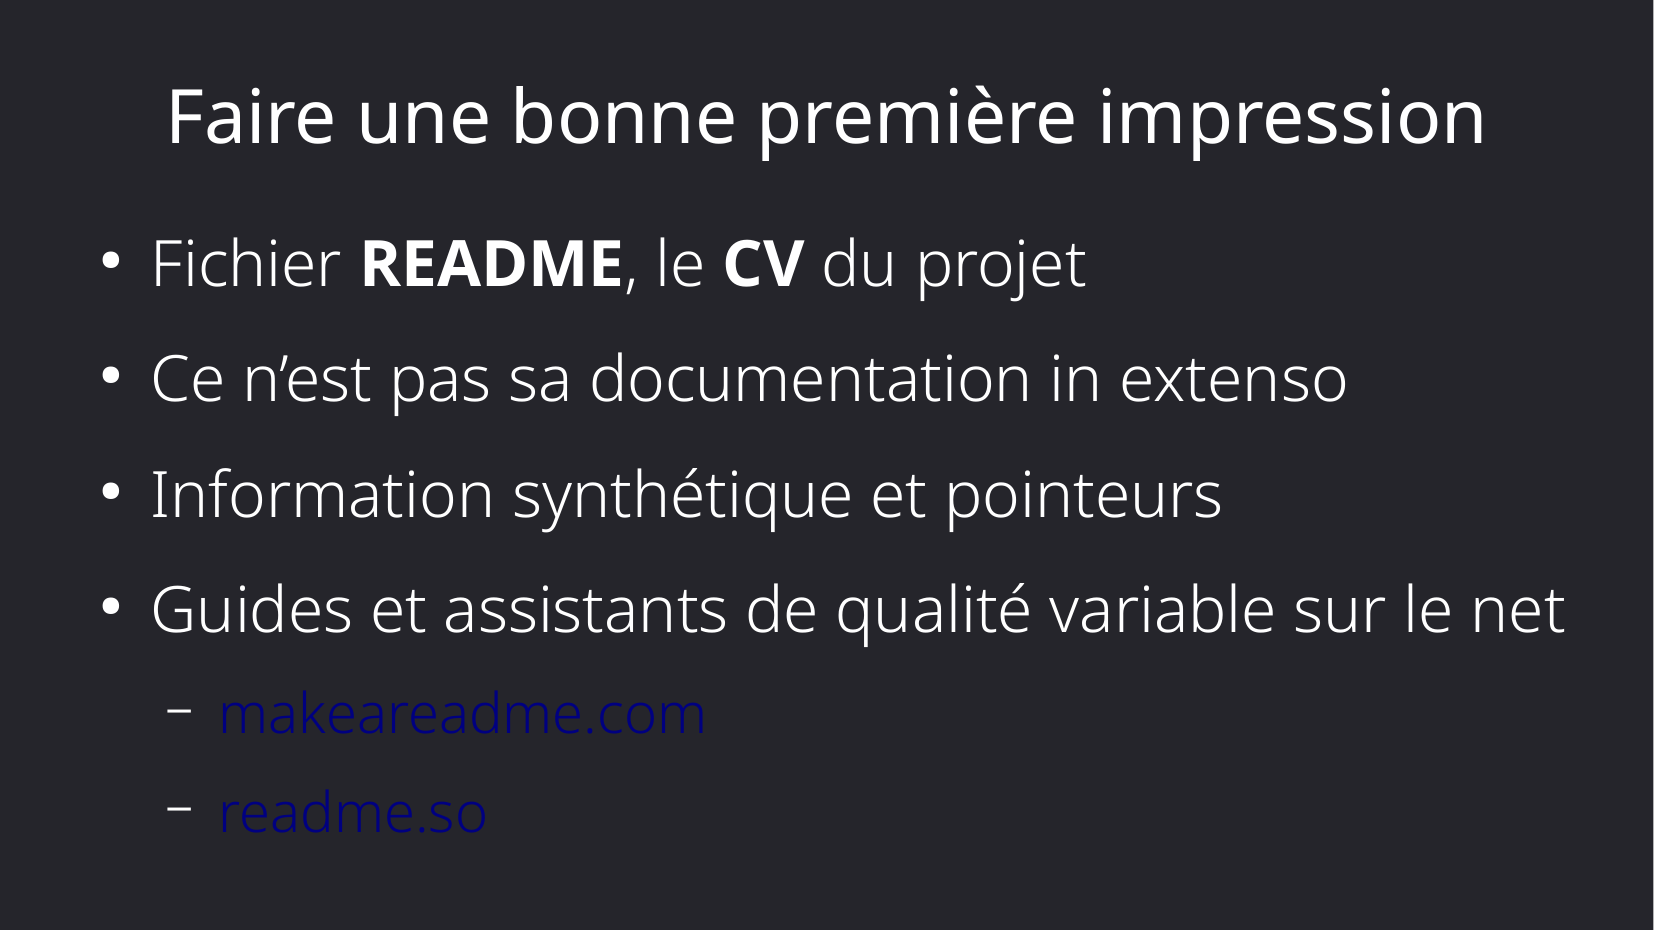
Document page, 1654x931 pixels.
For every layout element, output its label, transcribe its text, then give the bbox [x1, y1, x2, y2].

list Fichier README, le CV du projet Ce n’est pas sa documentation in extenso Information synthétique et pointeurs Guides et assistants de qualité variable sur le net makeareadme.com readme.so [82, 217, 1595, 857]
title Faire une bonne première impression [82, 37, 1571, 193]
